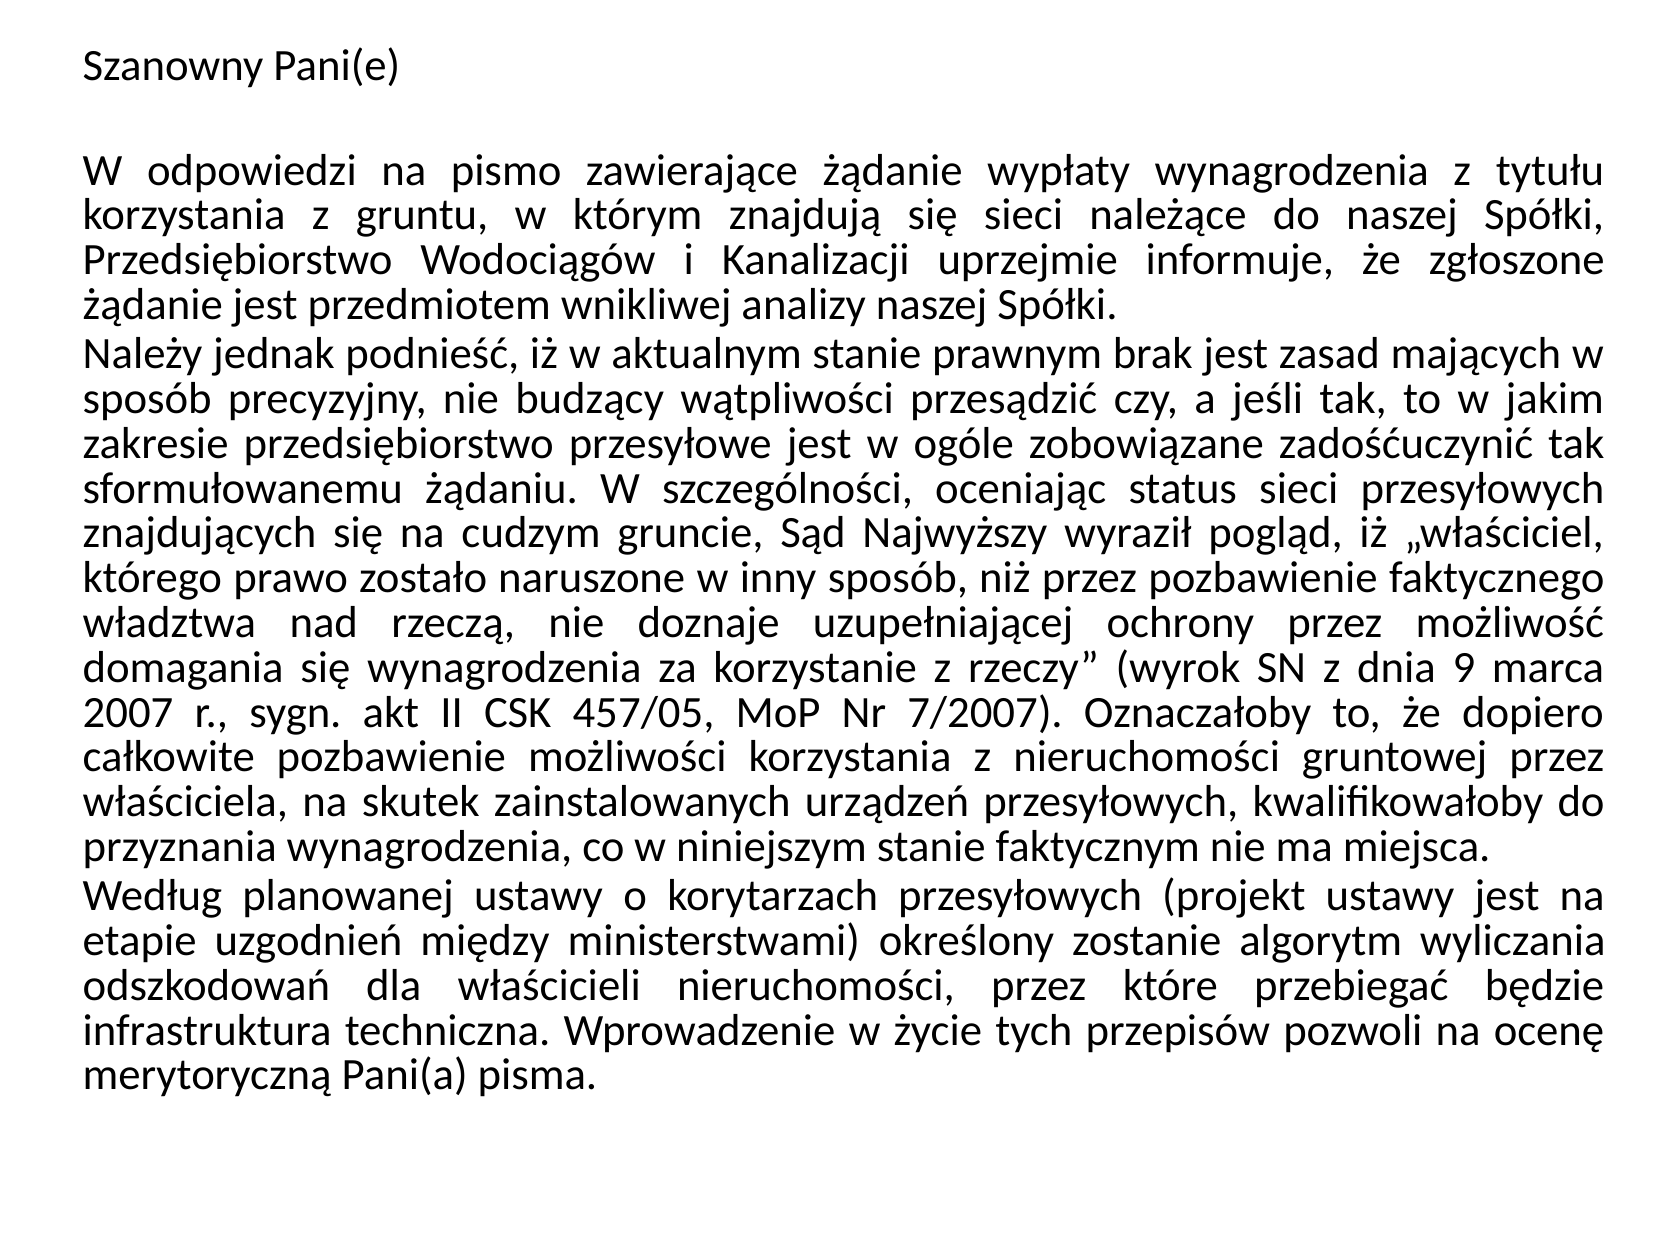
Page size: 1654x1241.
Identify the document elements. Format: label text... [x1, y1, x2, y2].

list Szanowny Pani(e) W odpowiedzi na pismo zawierające żądanie wypłaty wynagrodzenia z tytułu korzystania z gruntu, w którym znajdują się sieci należące do naszej Spółki, Przedsiębiorstwo Wodociągów i Kanalizacji uprzejmie informuje, że zgłoszone żądanie jest przedmiotem wnikliwej analizy naszej Spółki. Należy jednak podnieść, iż w aktualnym stanie prawnym brak jest zasad mających w sposób precyzyjny, nie budzący wątpliwości przesądzić czy, a jeśli tak, to w jakim zakresie przedsiębiorstwo przesyłowe jest w ogóle zobowiązane zadośćuczynić tak sformułowanemu żądaniu. W szczególności, oceniając status sieci przesyłowych znajdujących się na cudzym gruncie, Sąd Najwyższy wyraził pogląd, iż „właściciel, którego prawo zostało naruszone w inny sposób, niż przez pozbawienie faktycznego władztwa nad rzeczą, nie doznaje uzupełniającej ochrony przez możliwość domagania się wynagrodzenia za korzystanie z rzeczy” (wyrok SN z dnia 9 marca 2007 r., sygn. akt II CSK 457/05, MoP Nr 7/2007). Oznaczałoby to, że dopiero całkowite pozbawienie możliwości korzystania z nieruchomości gruntowej przez właściciela, na skutek zainstalowanych urządzeń przesyłowych, kwalifikowałoby do przyznania wynagrodzenia, co w niniejszym stanie faktycznym nie ma miejsca. Według planowanej ustawy o korytarzach przesyłowych (projekt ustawy jest na etapie uzgodnień między ministerstwami) określony zostanie algorytm wyliczania odszkodowań dla właścicieli nieruchomości, przez które przebiegać będzie infrastruktura techniczna. Wprowadzenie w życie tych przepisów pozwoli na ocenę merytoryczną Pani(a) pisma. [82, 47, 1607, 1109]
